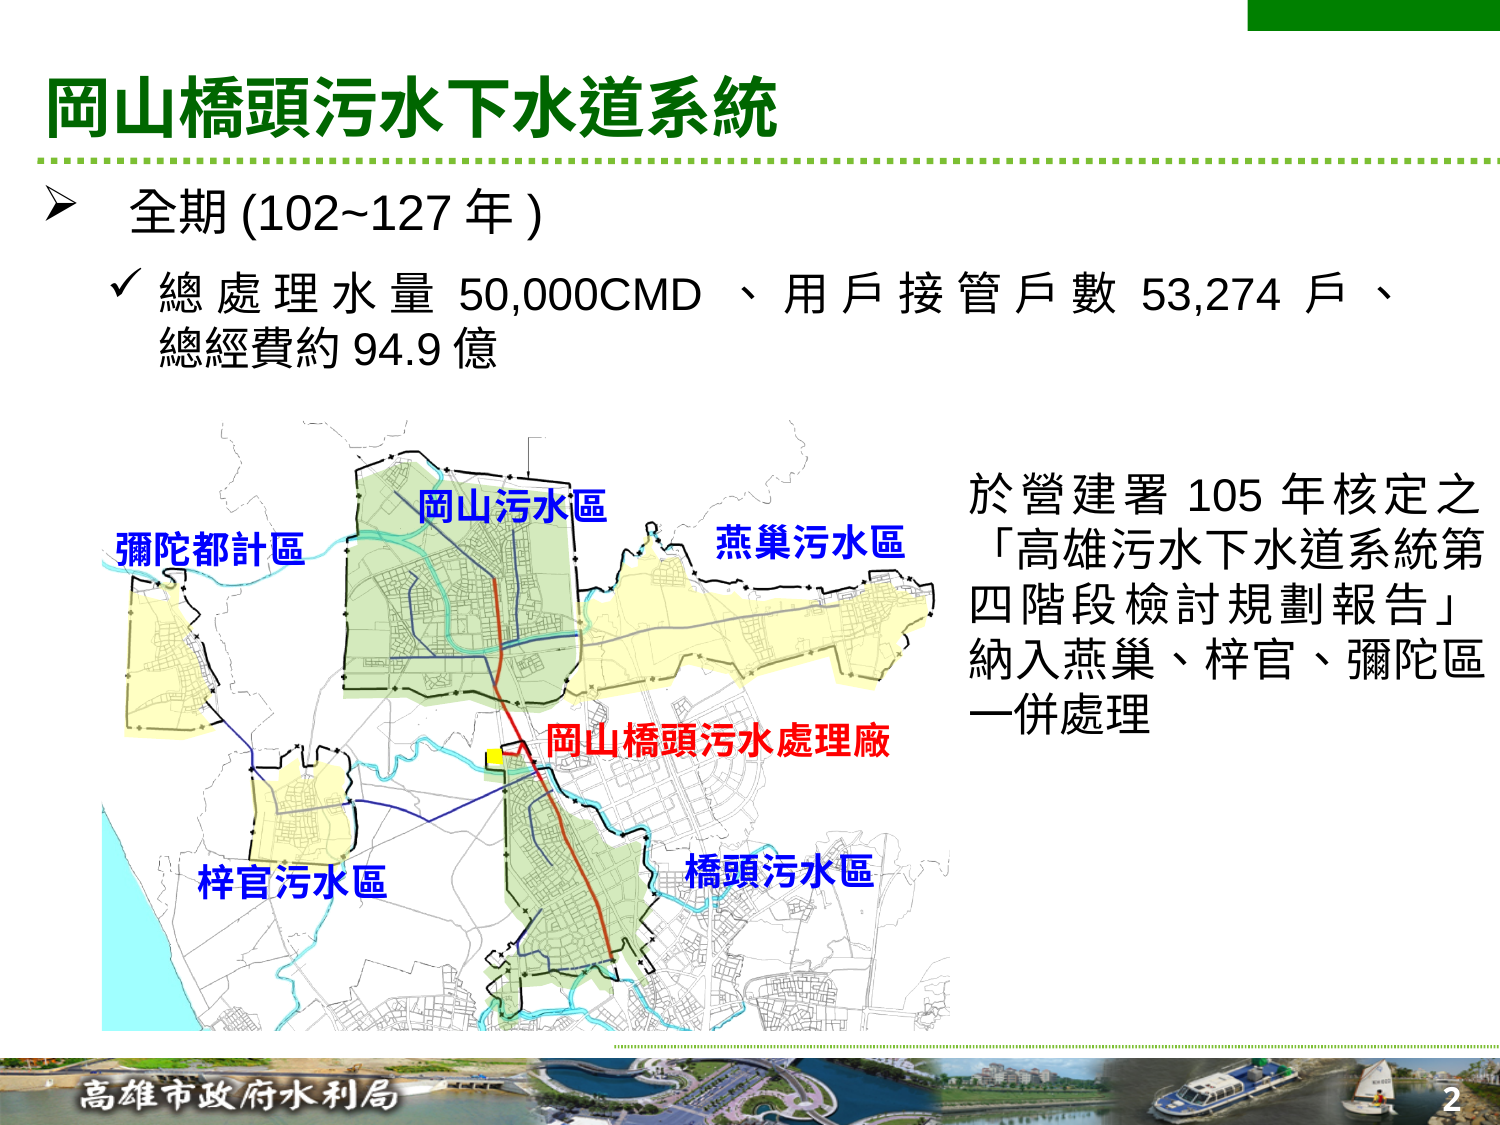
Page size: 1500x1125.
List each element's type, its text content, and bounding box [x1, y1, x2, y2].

text_box 岡山橋頭污水處理廠 [530, 709, 907, 815]
text_box 彌陀都計區 [100, 518, 323, 580]
text_box 於營建署105年核定之 「高雄污水下水道系統第四階段檢討規劃報告」 納入燕巢、梓官、彌陀區一併處理 [953, 457, 1500, 748]
text_box [343, 461, 577, 713]
text_box [249, 757, 352, 851]
text_box [563, 535, 929, 706]
text_box 岡山橋頭污水下水道系統 [30, 54, 1493, 157]
text_box [124, 581, 216, 741]
text_box 全期(102~127年) 總處理水量50,000CMD、用戶接管戶數53,274戶、 總經費約94.9億 [0, 172, 1435, 397]
picture [101, 420, 950, 1031]
text_box 岡山污水區 [402, 475, 625, 536]
text_box 梓官污水區 [182, 851, 405, 912]
picture [0, 1058, 1500, 1125]
text_box [483, 748, 654, 1031]
text_box 橋頭污水區 [669, 840, 892, 901]
text_box 燕巢污水區 [700, 511, 923, 572]
text_box <編號> [1403, 1070, 1500, 1125]
